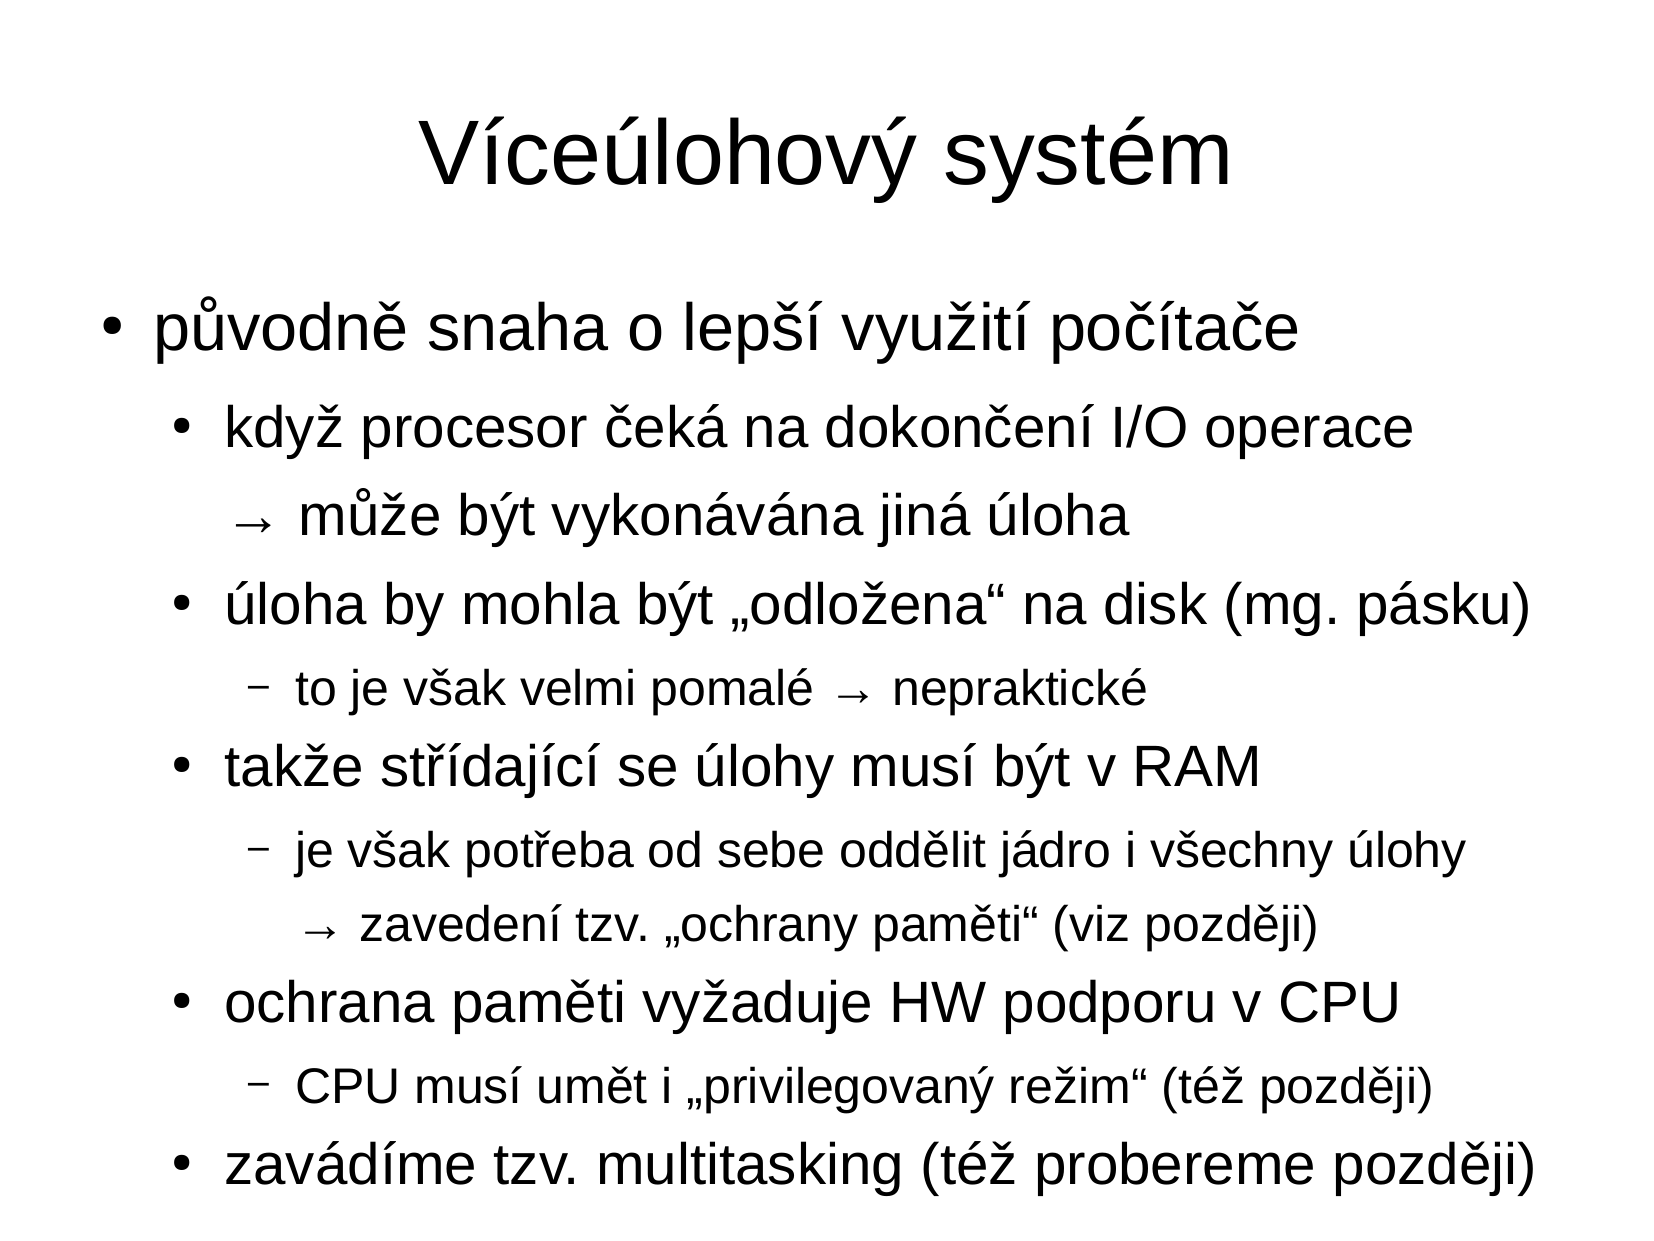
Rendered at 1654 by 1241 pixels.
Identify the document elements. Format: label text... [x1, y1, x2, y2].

list původně snaha o lepší využití počítače když procesor čeká na dokončení I/O operace → může být vykonávána jiná úloha úloha by mohla být „odložena“ na disk (mg. pásku) to je však velmi pomalé → nepraktické takže střídající se úlohy musí být v RAM je však potřeba od sebe oddělit jádro i všechny úlohy → zavedení tzv. „ochrany paměti“ (viz později) ochrana paměti vyžaduje HW podporu v CPU CPU musí umět i „privilegovaný režim“ (též později) zavádíme tzv. multitasking (též probereme později) [82, 290, 1571, 1197]
title Víceúlohový systém [82, 49, 1571, 257]
